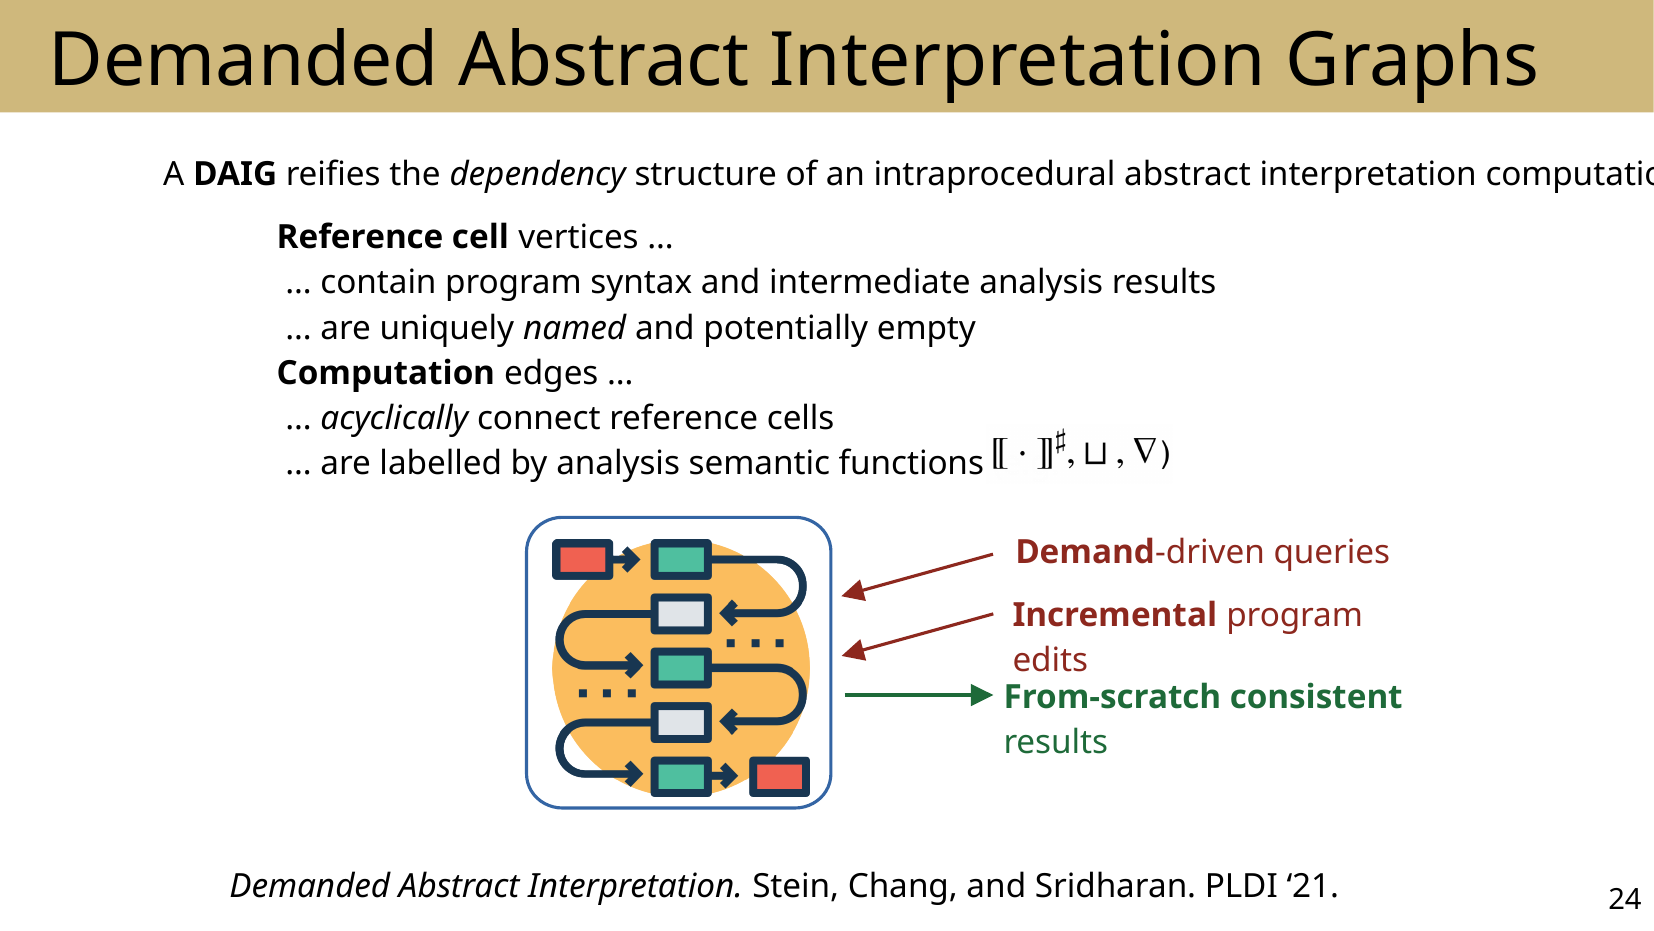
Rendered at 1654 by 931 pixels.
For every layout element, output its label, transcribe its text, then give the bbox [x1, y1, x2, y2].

text_box ??? [526, 517, 831, 808]
text_box A DAIG reifies the dependency structure of an intraprocedural abstract interpretation computation [163, 150, 1542, 197]
picture [552, 539, 810, 797]
text_box Demanded Abstract Interpretation. Stein, Chang, and Sridharan. PLDI ‘21. [229, 862, 1276, 906]
text_box Reference cell vertices … … contain program syntax and intermediate analysis results … are uniquely named and potentially empty Computation edges … … acyclically connect reference cells … are labelled by analysis semantic functions (e.g. [276, 213, 1402, 478]
title Demanded Abstract Interpretation Graphs [0, 0, 1576, 113]
text_box From-scratch consistent results [1003, 673, 1492, 735]
text_box Demand-driven queries [1015, 528, 1420, 590]
text_box Incremental program edits [1012, 590, 1426, 638]
picture [986, 424, 1173, 484]
